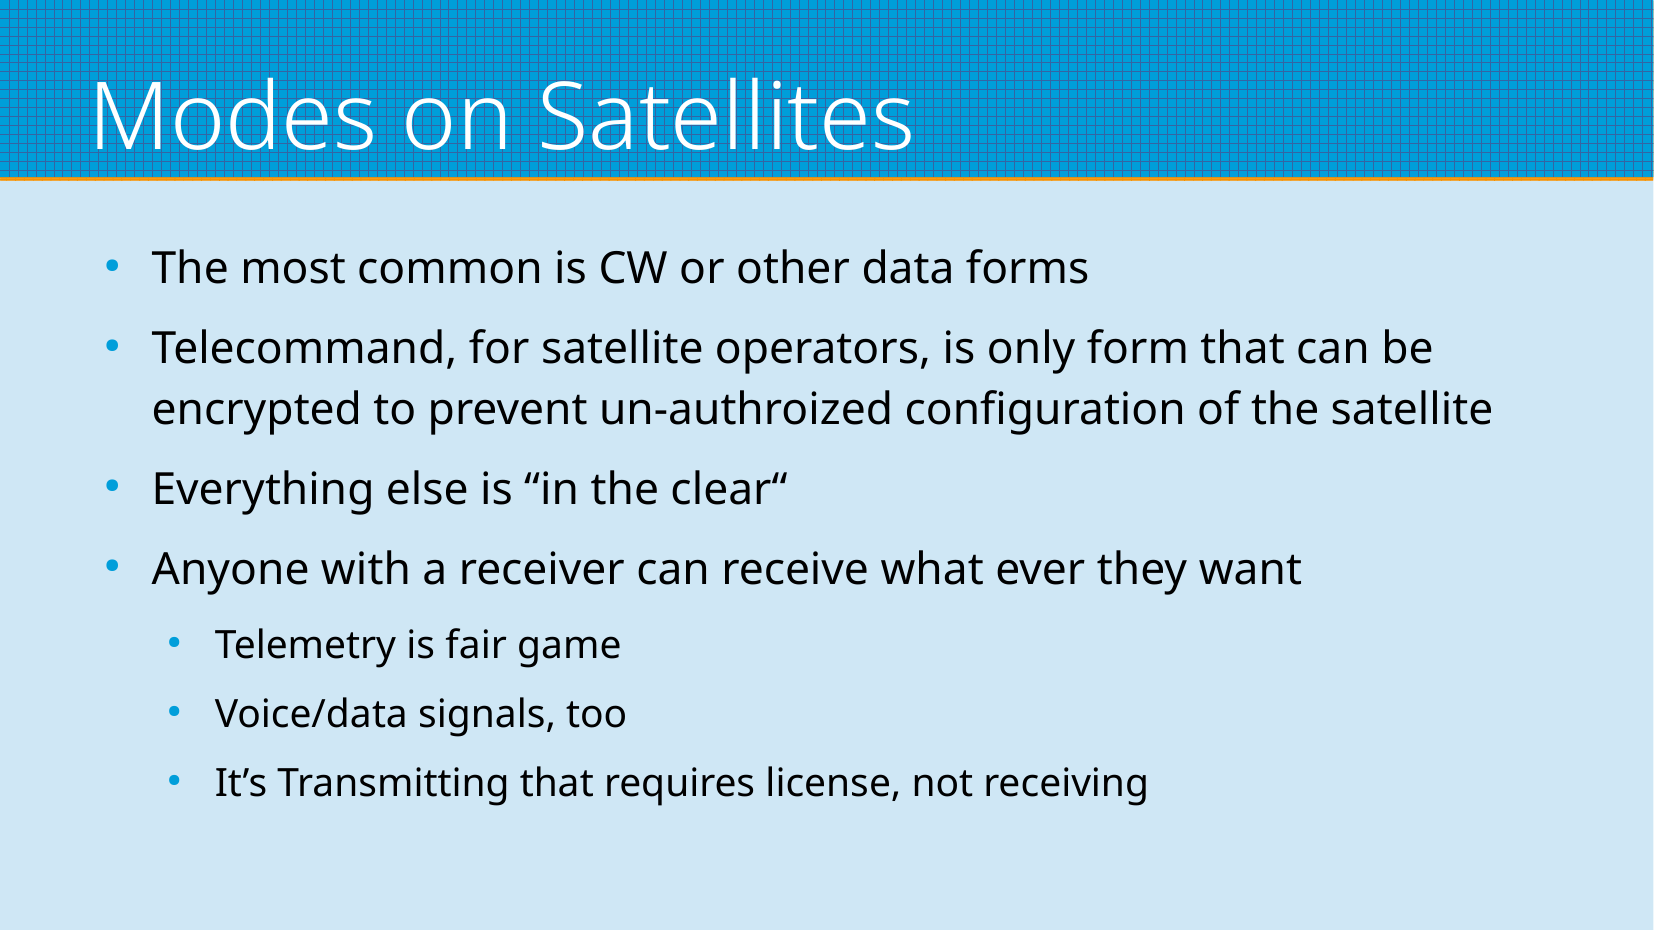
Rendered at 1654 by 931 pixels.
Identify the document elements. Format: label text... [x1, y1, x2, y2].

list The most common is CW or other data forms Telecommand, for satellite operators, is only form that can be encrypted to prevent un-authroized configuration of the satellite Everything else is “in the clear“ Anyone with a receiver can receive what ever they want Telemetry is fair game Voice/data signals, too It’s Transmitting that requires license, not receiving [88, 236, 1565, 813]
title Modes on Satellites [88, 14, 1565, 178]
